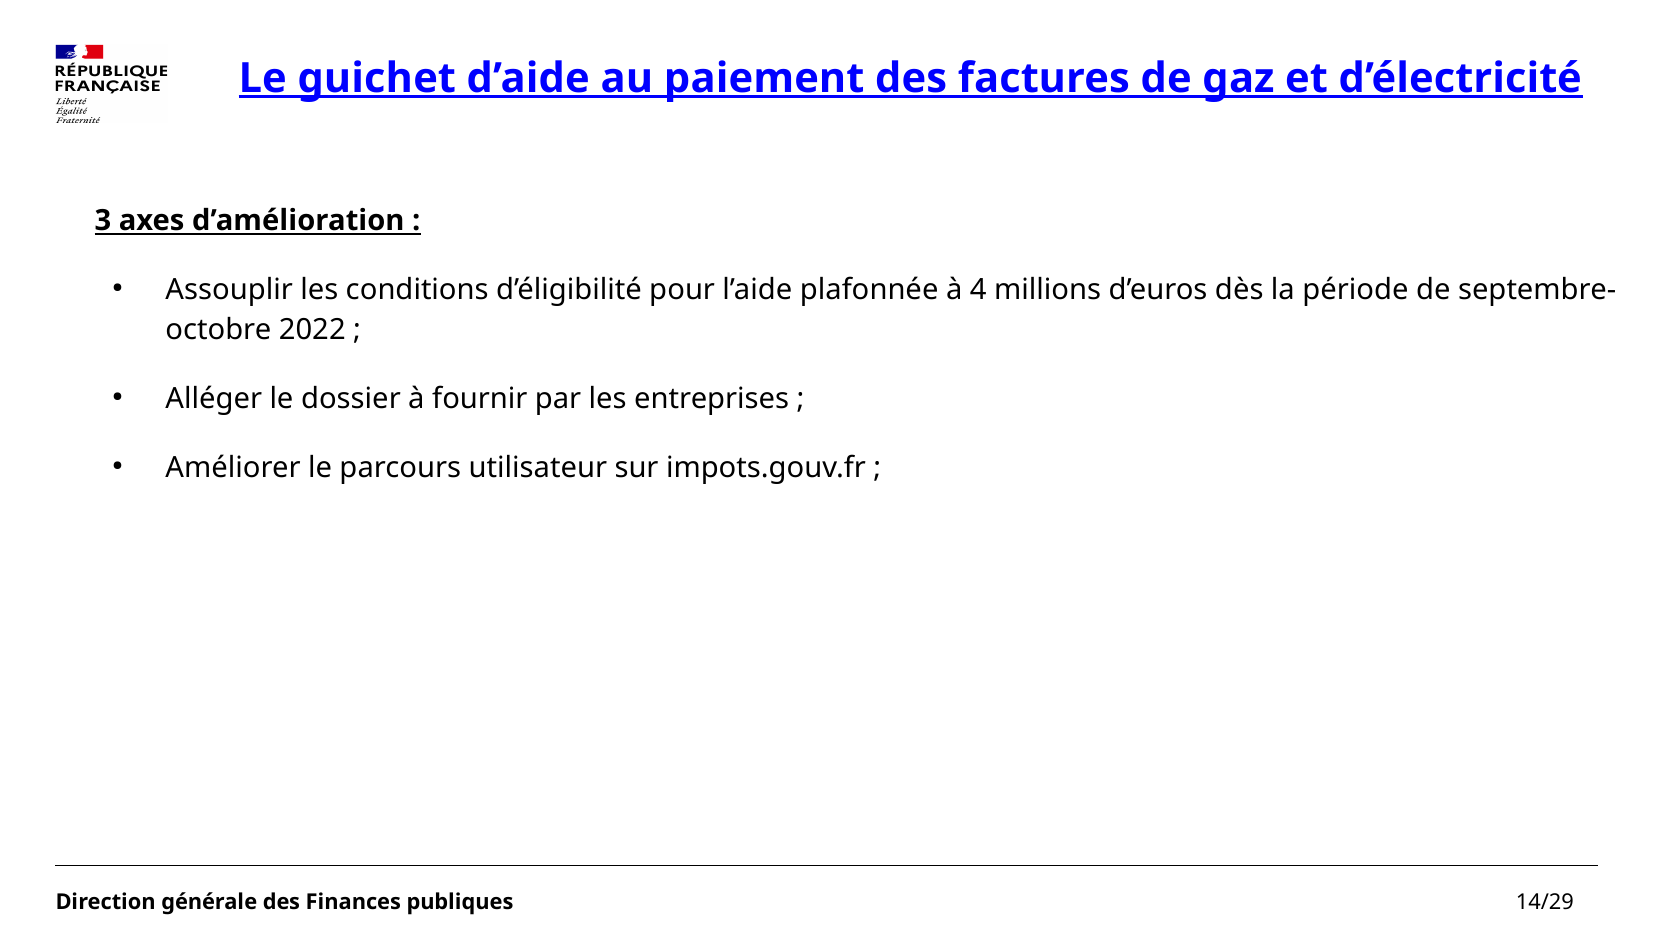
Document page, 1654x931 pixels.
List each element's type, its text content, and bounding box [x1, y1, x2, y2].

list 3 axes d’amélioration : Assouplir les conditions d’éligibilité pour l’aide plafonnée à 4 millions d’euros dès la période de septembre-octobre 2022 ; Alléger le dossier à fournir par les entreprises ; Améliorer le parcours utilisateur sur impots.gouv.fr ; [94, 129, 1619, 931]
list Le guichet d’aide au paiement des factures de gaz et d’électricité [38, 47, 1583, 189]
